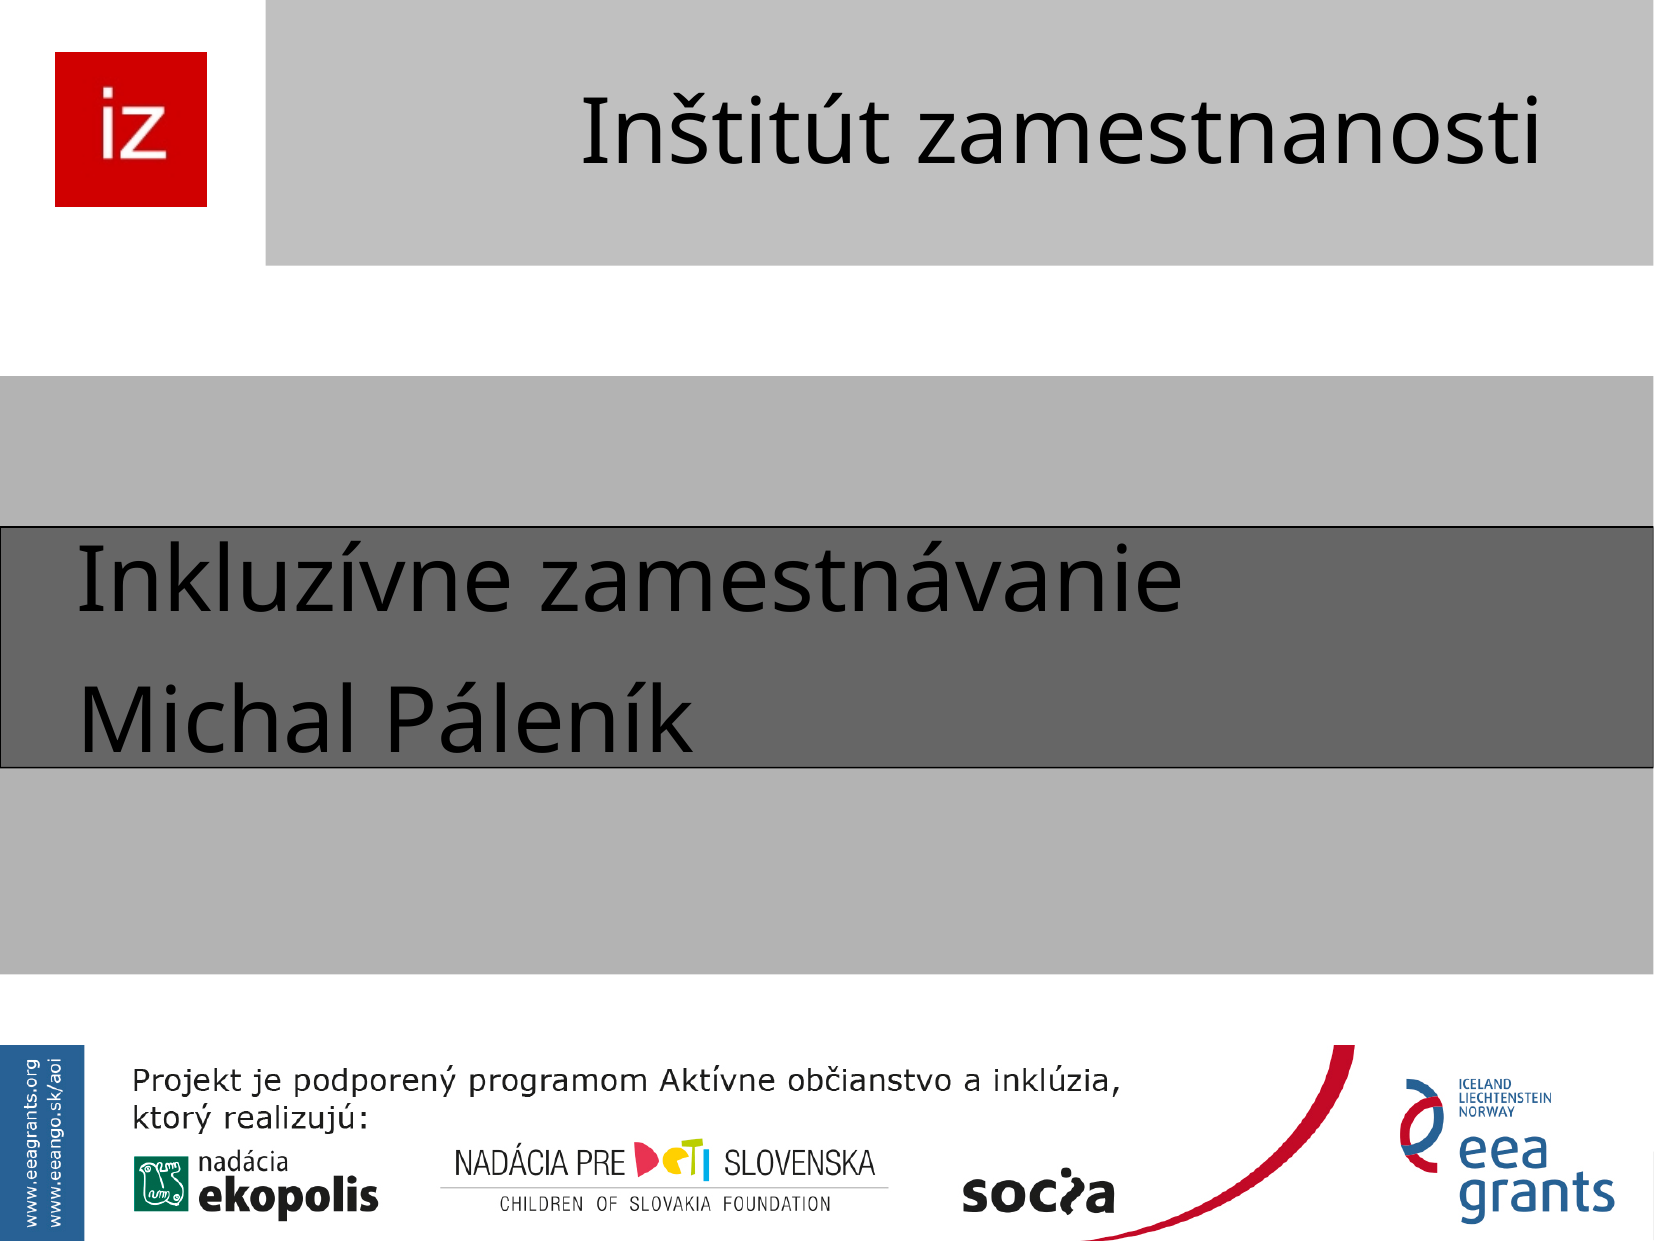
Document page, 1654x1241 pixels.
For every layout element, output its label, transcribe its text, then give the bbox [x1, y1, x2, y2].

picture [0, 1045, 1654, 1241]
text_box [0, 376, 1654, 975]
picture [55, 52, 207, 207]
title Inštitút zamestnanosti [561, 29, 1565, 237]
list Inkluzívne zamestnávanie Michal Páleník [59, 531, 1506, 768]
